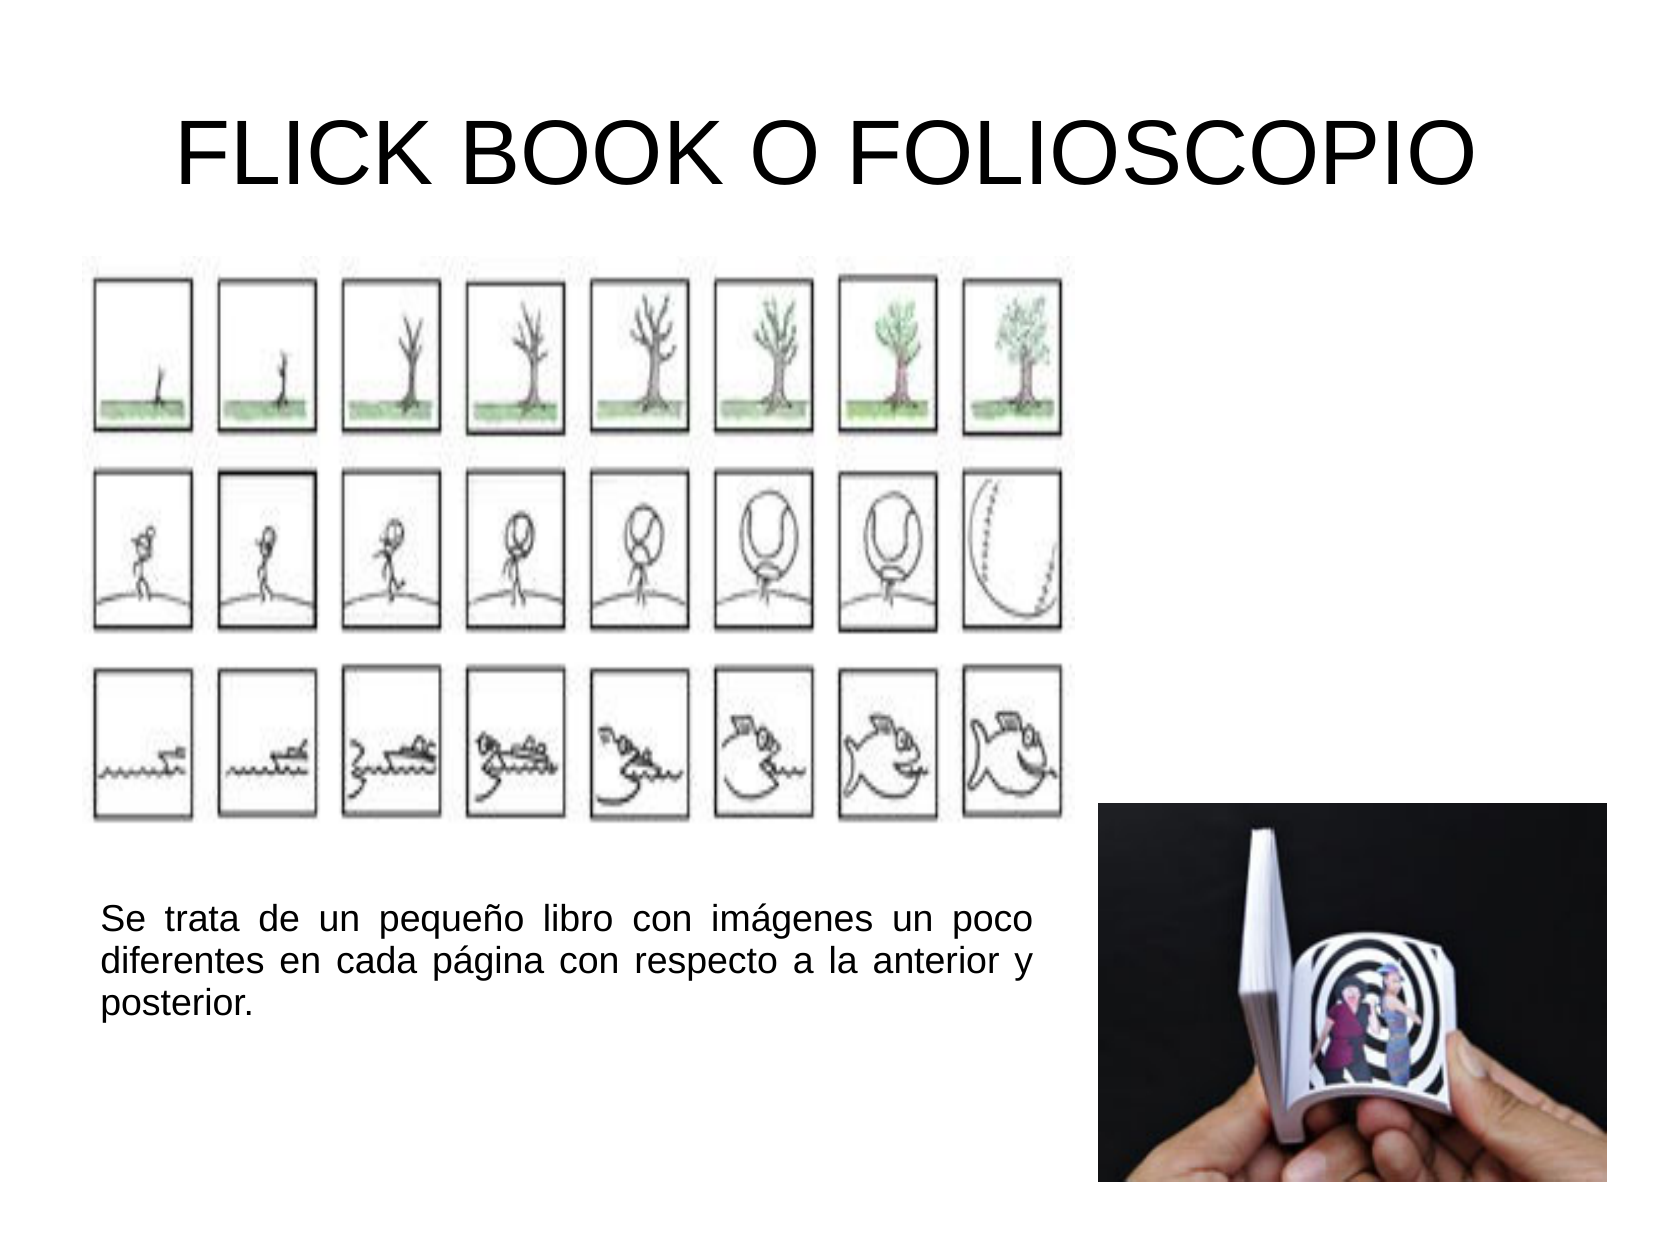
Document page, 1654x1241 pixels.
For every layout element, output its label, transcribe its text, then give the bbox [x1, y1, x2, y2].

picture [1098, 803, 1607, 1182]
subtitle Se trata de un pequeño libro con imágenes un poco diferentes en cada página con respecto a la anterior y posterior. [100, 897, 1034, 1109]
picture [82, 257, 1075, 848]
title FLICK BOOK O FOLIOSCOPIO [82, 49, 1571, 257]
